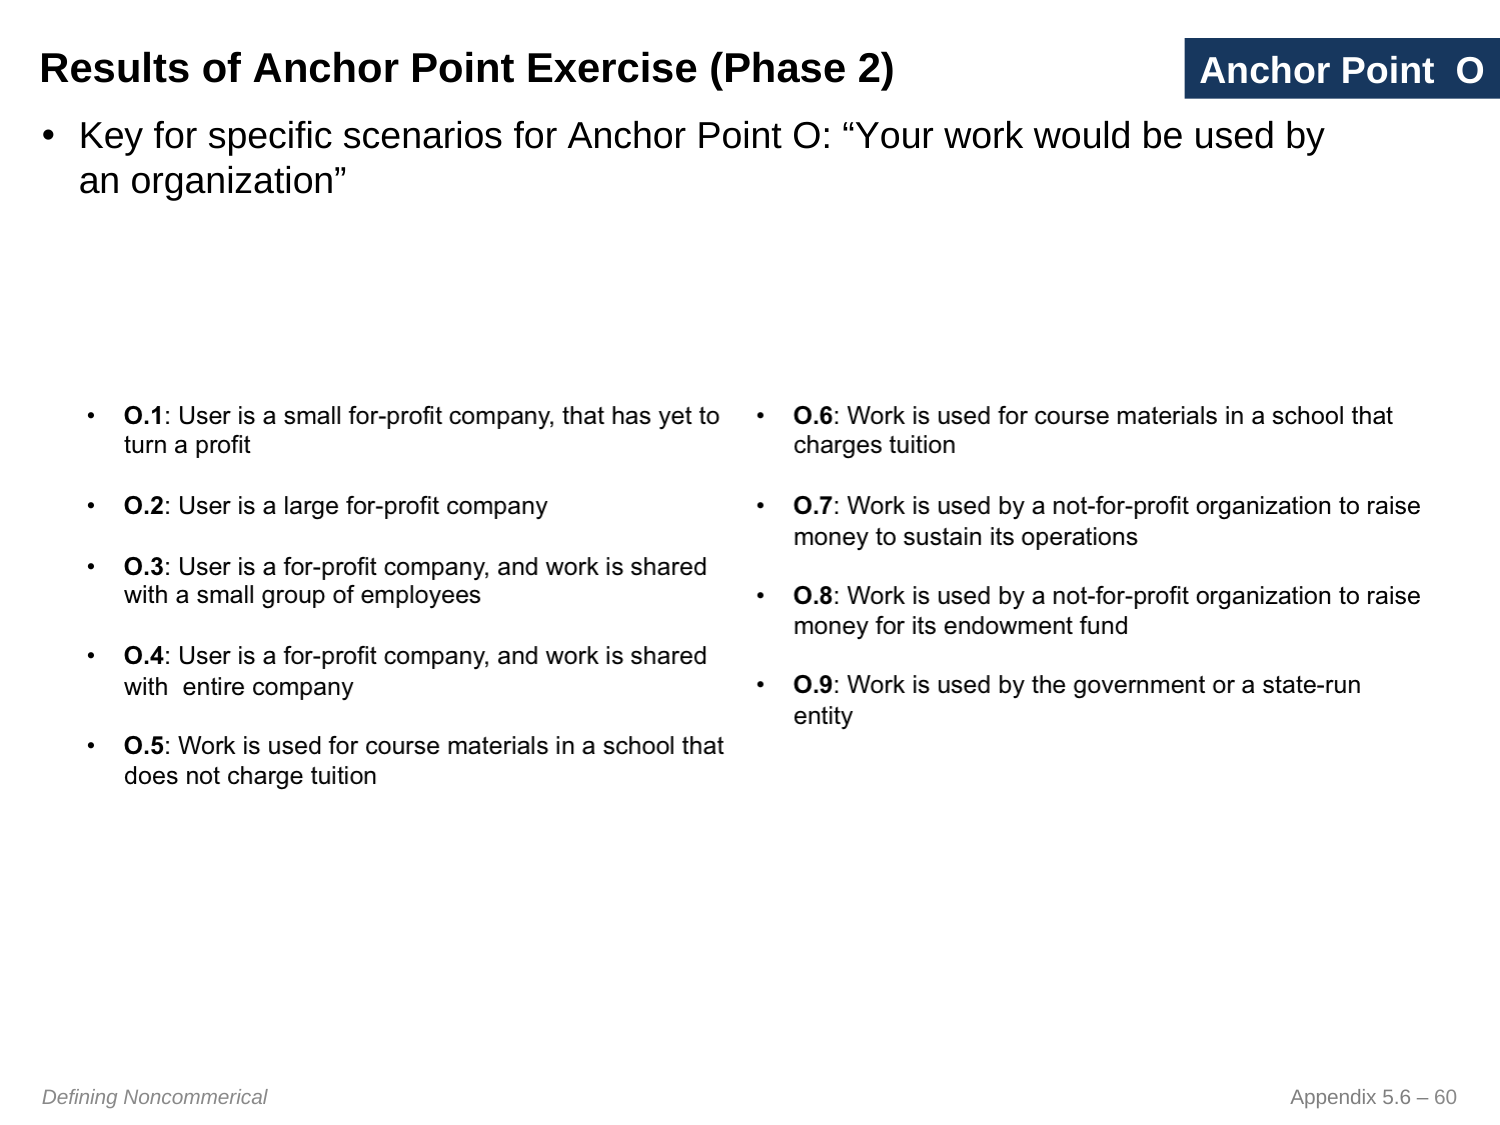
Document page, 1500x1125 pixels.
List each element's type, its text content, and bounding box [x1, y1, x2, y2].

text_box Defining Noncommerical [27, 1066, 503, 1125]
picture [71, 390, 1443, 802]
text_box Results of Anchor Point Exercise (Phase 2) [24, 27, 1454, 110]
text_box Key for specific scenarios for Anchor Point O: “Your work would be used by an organization” [27, 110, 1382, 210]
text_box Appendix 5.6 – 9 [1121, 1066, 1472, 1125]
text_box Anchor Point O [1184, 38, 1500, 99]
